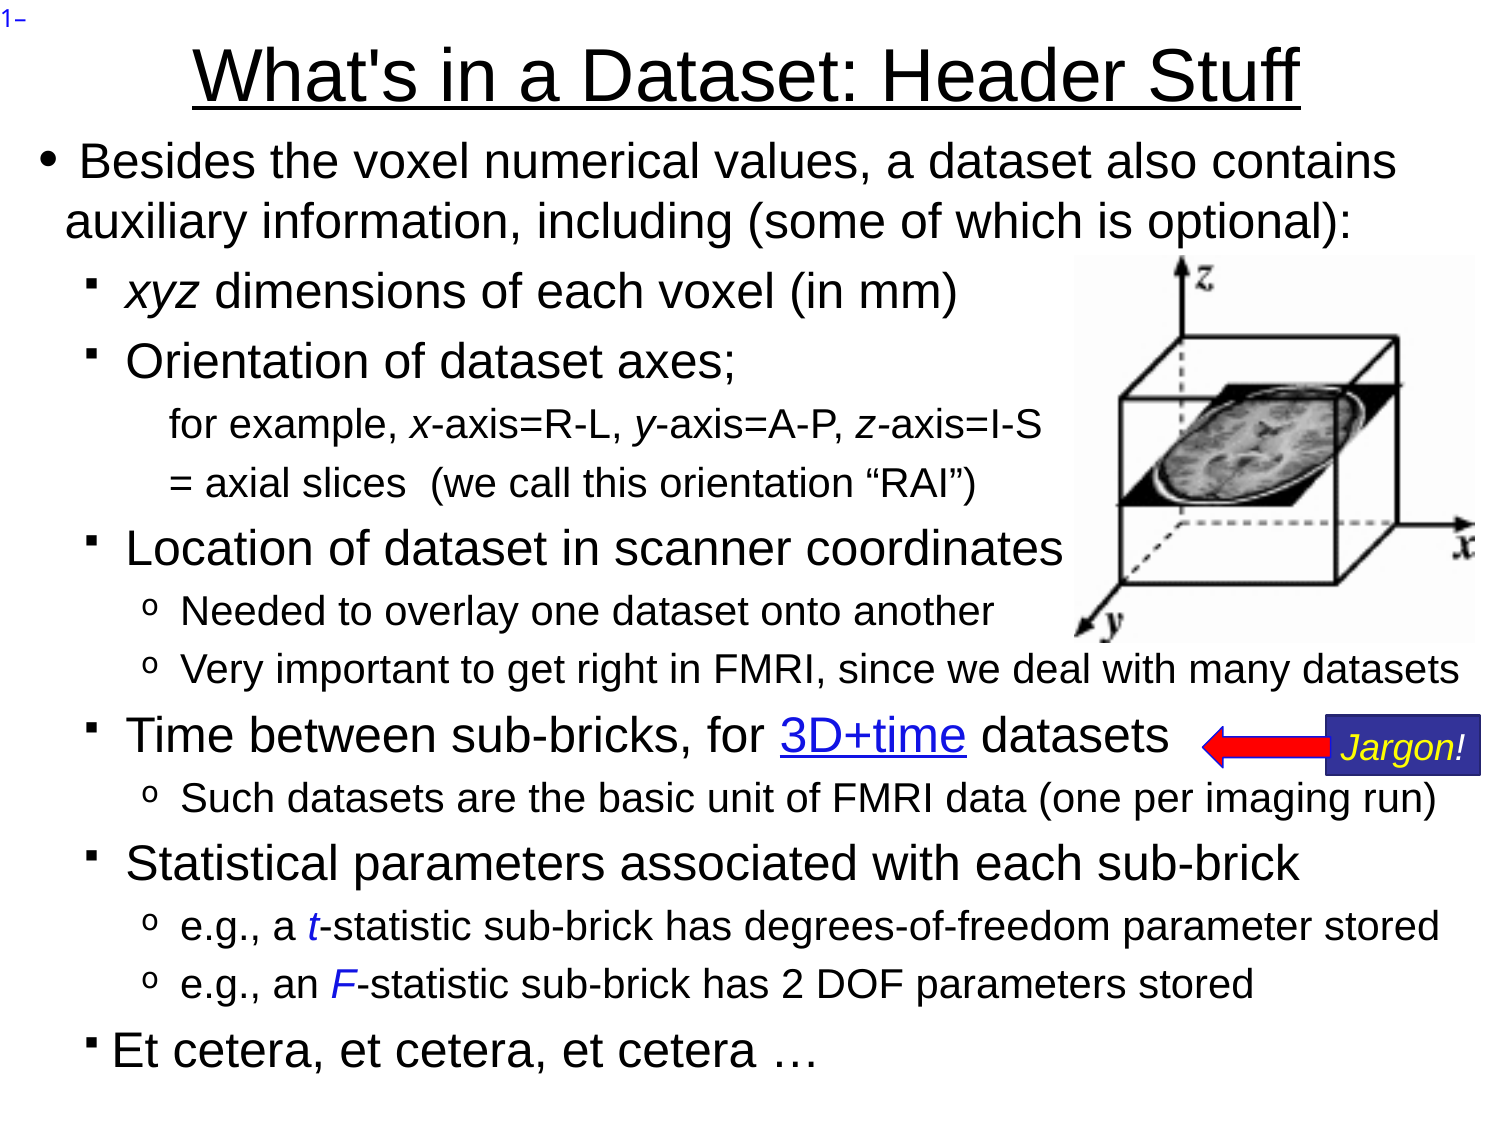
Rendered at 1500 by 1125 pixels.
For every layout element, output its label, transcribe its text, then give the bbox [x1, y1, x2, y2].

text_box Jargon! [1325, 715, 1481, 776]
title What's in a Dataset: Header Stuff [109, 8, 1385, 121]
text_box [1202, 726, 1331, 768]
picture [1074, 255, 1475, 643]
list Besides the voxel numerical values, a dataset also contains auxiliary information, including (some of which is optional): xyz dimensions of each voxel (in mm) Orientation of dataset axes; for example, x-axis=R-L, y-axis=A-P, z-axis=I-S = axial slices (we call this orientation “RAI”) Location of dataset in scanner coordinates Needed to overlay one dataset onto another Very important to get right in FMRI, since we deal with many datasets Time between sub-bricks, for 3D+time datasets Such datasets are the basic unit of FMRI data (one per imaging run) Statistical parameters associated with each sub-brick e.g., a t-statistic sub-brick has degrees-of-freedom parameter stored e.g., an F-statistic sub-brick has 2 DOF parameters stored Et cetera, et cetera, et cetera … [22, 121, 1478, 1104]
